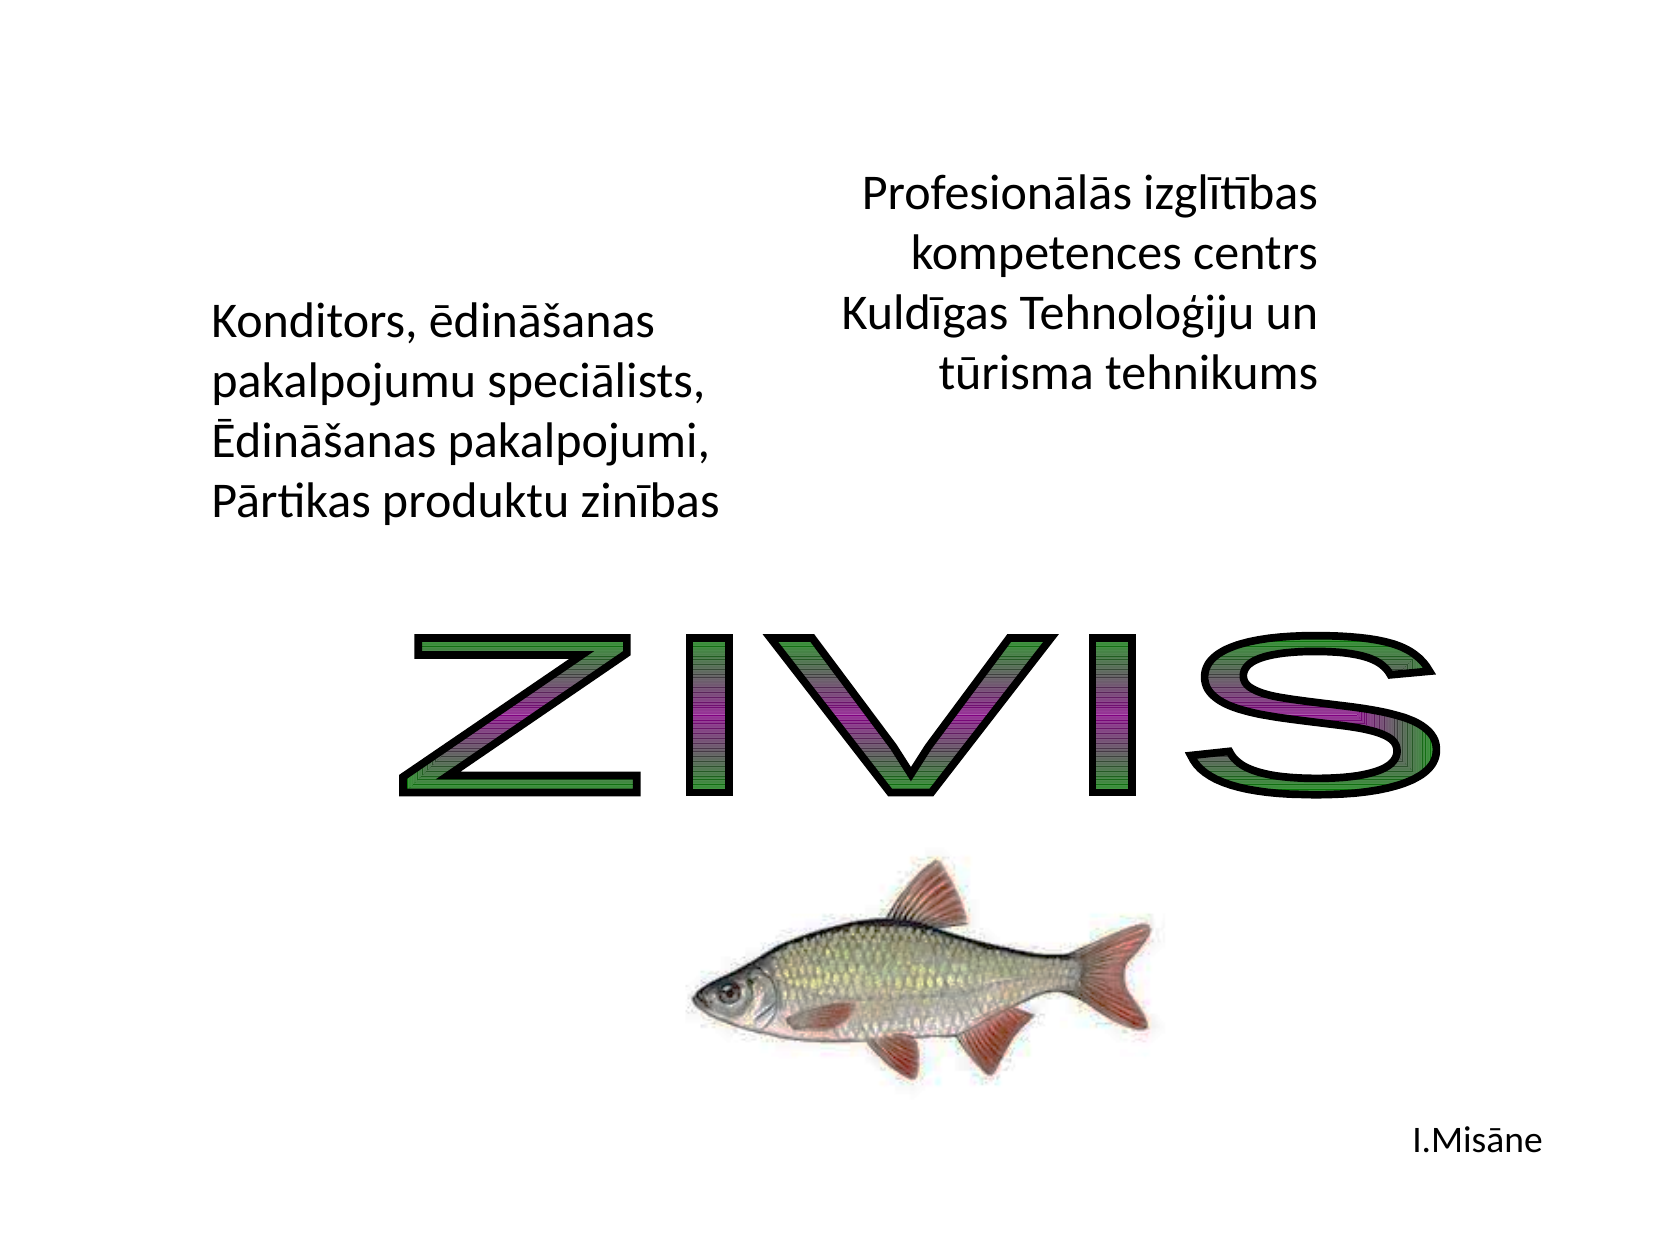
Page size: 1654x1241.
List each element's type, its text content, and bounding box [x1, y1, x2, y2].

text_box ZIVIS [689, 637, 730, 793]
text_box ZIVIS [1190, 635, 1437, 795]
text_box Konditors, ēdināšanas pakalpojumu speciālists, Ēdināšanas pakalpojumi, Pārtikas produktu zinības [196, 280, 743, 538]
text_box Profesionālās izglītības kompetences centrs Kuldīgas Tehnoloģiju un tūrisma tehnikums [826, 151, 1437, 410]
text_box ZIVIS [770, 637, 1052, 793]
text_box ZIVIS [402, 637, 637, 793]
text_box ZIVIS [1092, 637, 1133, 793]
text_box [671, 801, 1168, 1138]
text_box I.Misāne [1397, 1107, 1654, 1169]
